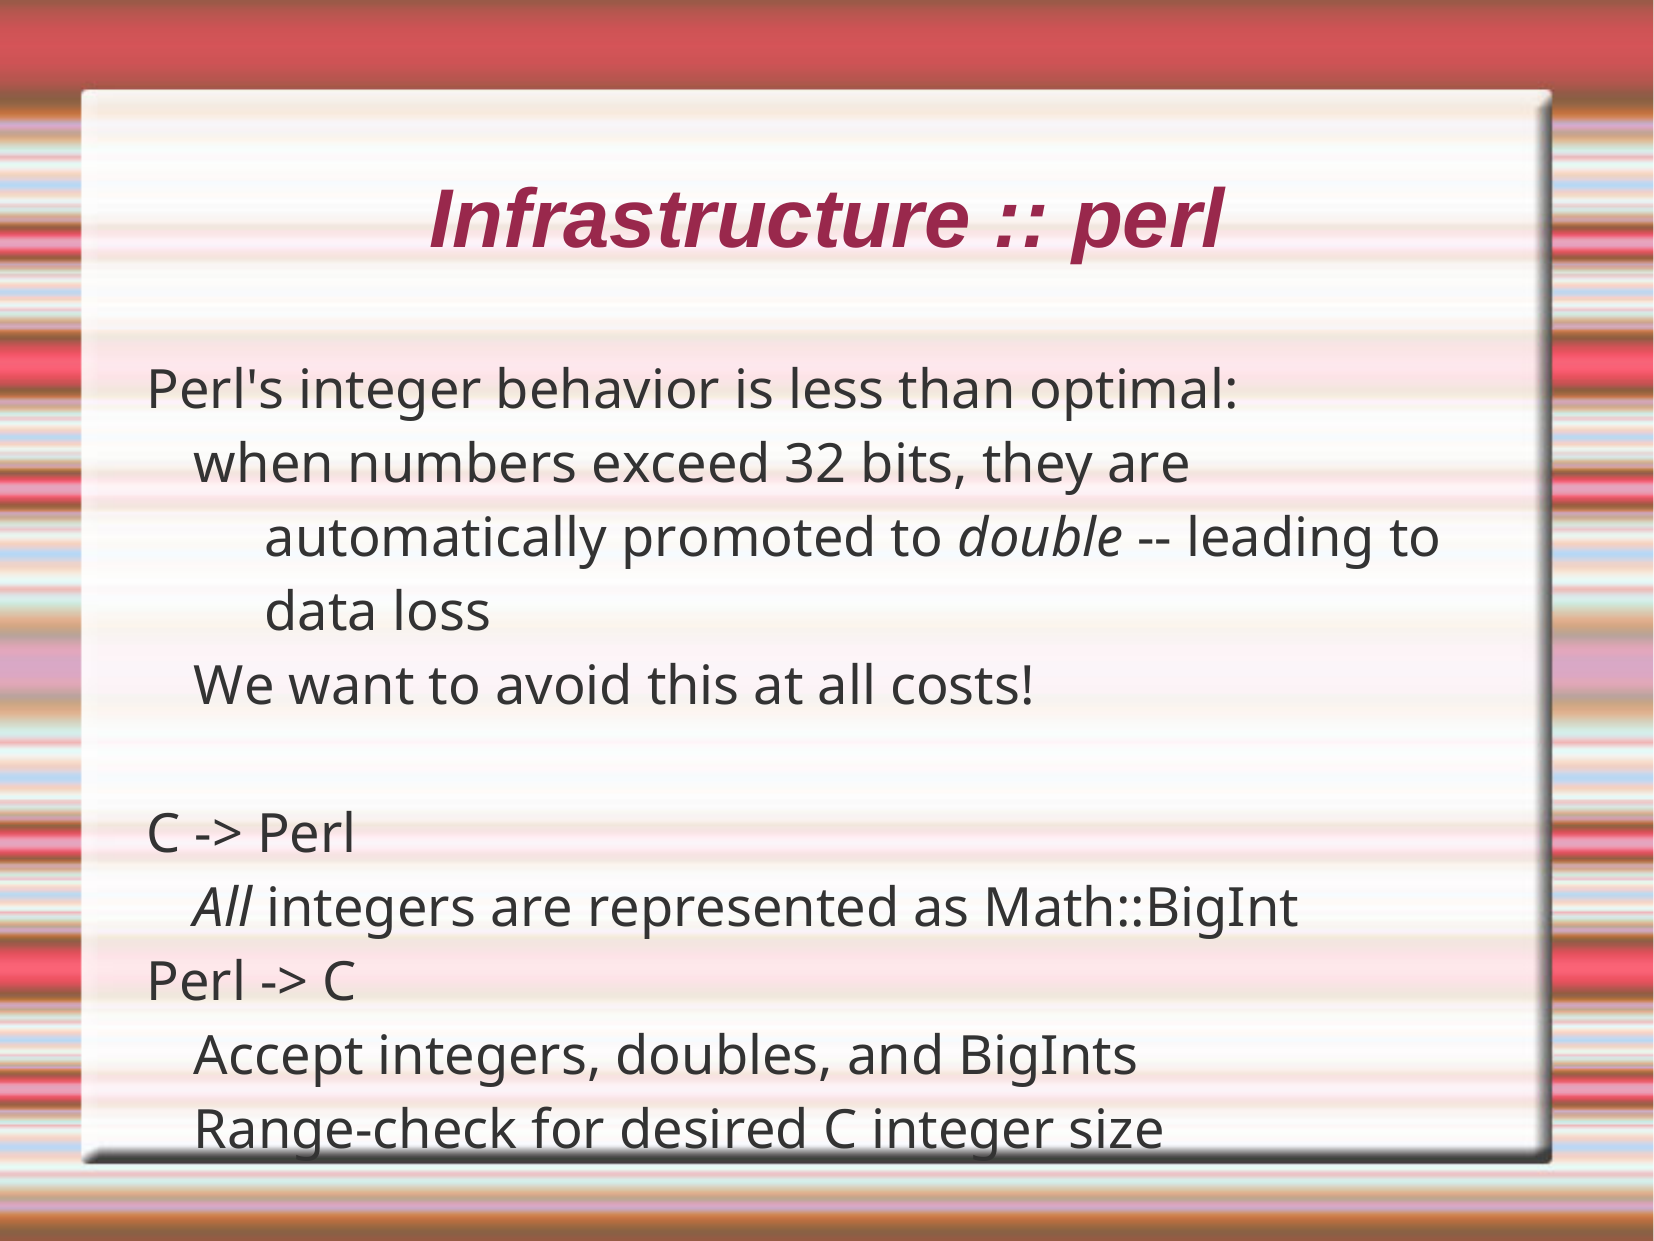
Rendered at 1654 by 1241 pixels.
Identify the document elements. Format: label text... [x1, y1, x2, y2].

list Perl's integer behavior is less than optimal: when numbers exceed 32 bits, they are automatically promoted to double -- leading to data loss We want to avoid this at all costs! C -> Perl All integers are represented as Math::BigInt Perl -> C Accept integers, doubles, and BigInts Range-check for desired C integer size [134, 350, 1516, 1133]
title Infrastructure :: perl [121, 114, 1534, 322]
picture [0, 0, 1654, 1241]
